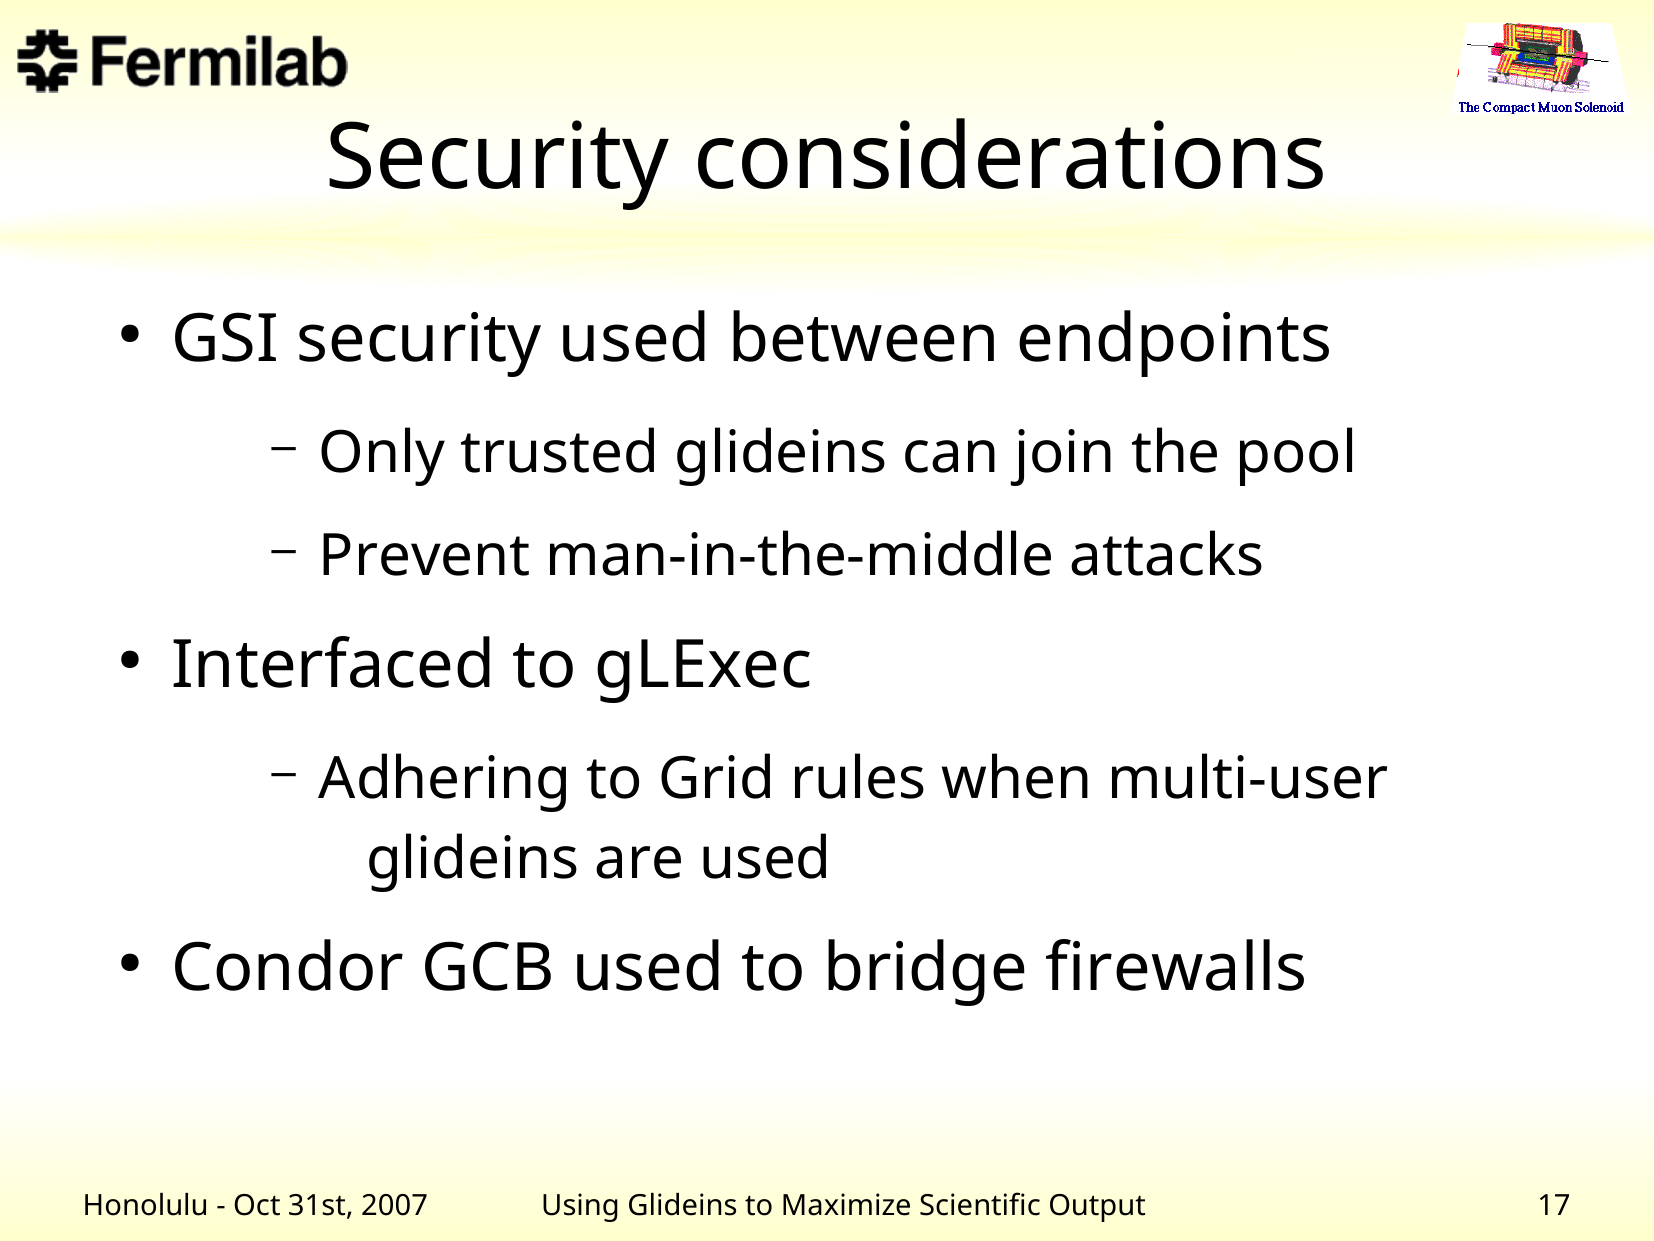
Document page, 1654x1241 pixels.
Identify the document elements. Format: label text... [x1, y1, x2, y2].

title Security considerations [82, 49, 1571, 257]
picture [1463, 23, 1630, 114]
list GSI security used between endpoints Only trusted glideins can join the pool Prevent man-in-the-middle attacks Interfaced to gLExec Adhering to Grid rules when multi-user glideins are used Condor GCB used to bridge firewalls [82, 290, 1571, 1167]
picture [17, 29, 348, 93]
